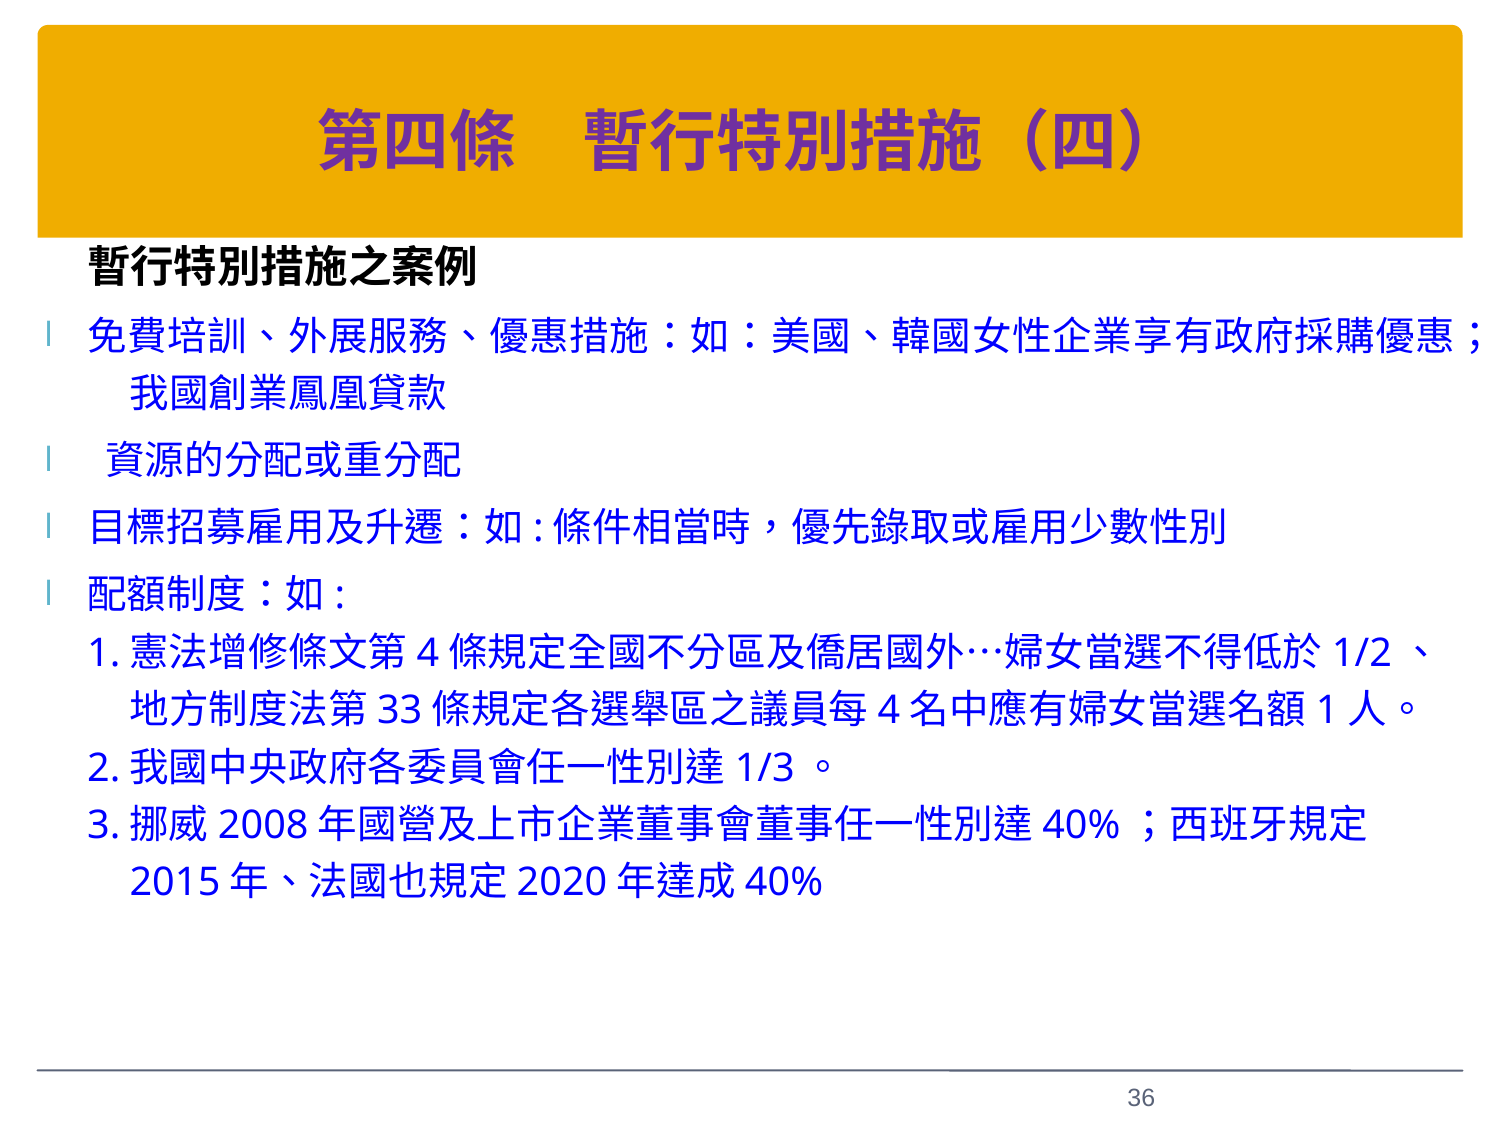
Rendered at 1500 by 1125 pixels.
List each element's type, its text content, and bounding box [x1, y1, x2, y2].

list 暫行特別措施之案例 免費培訓、外展服務、優惠措施：如：美國、韓國女性企業享有政府採購優惠；我國創業鳳凰貸款 資源的分配或重分配 目標招募雇用及升遷：如:條件相當時，優先錄取或雇用少數性別 配額制度：如: 1.憲法增修條文第4條規定全國不分區及僑居國外…婦女當選不得低於1/2、地方制度法第33條規定各選舉區之議員每4名中應有婦女當選名額1人。 2.我國中央政府各委員會任一性別達1/3。 3.挪威2008年國營及上市企業董事會董事任一性別達40%；西班牙規定2015年、法國也規定2020年達成40% [29, 219, 1471, 1008]
text_box <編號> [1112, 1069, 1463, 1123]
title 第四條 暫行特別措施（四） [50, 45, 1451, 219]
